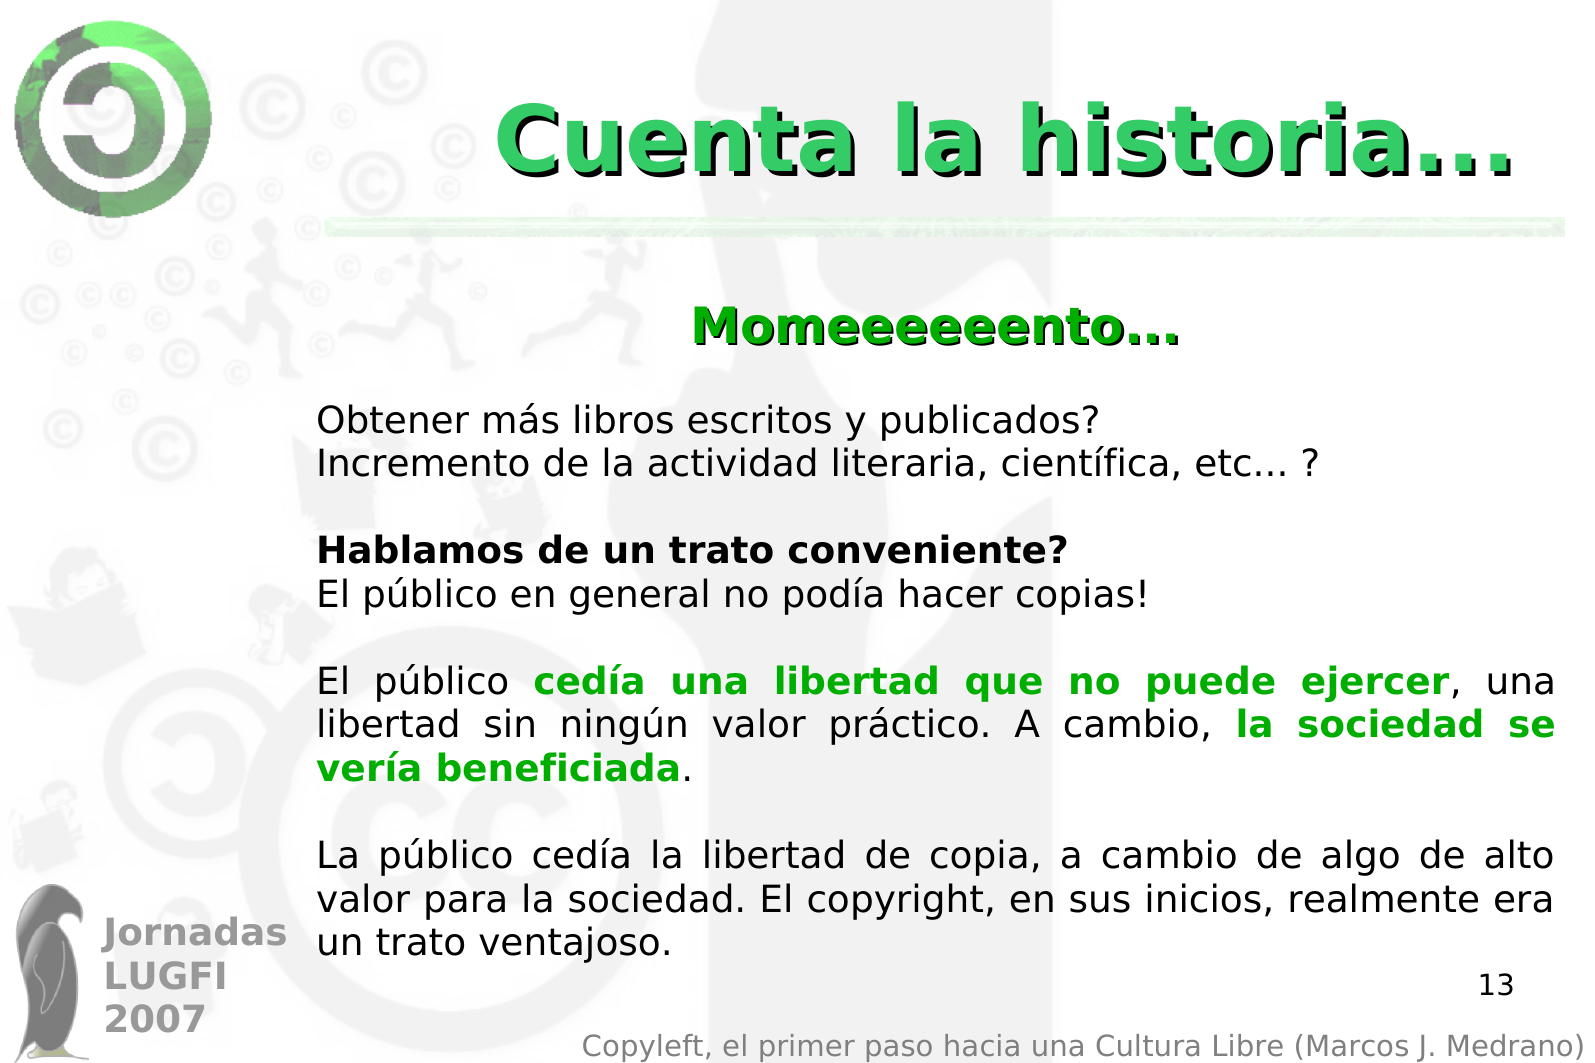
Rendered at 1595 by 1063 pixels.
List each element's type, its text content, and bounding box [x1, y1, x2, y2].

text_box Momeeeeeento... Obtener más libros escritos y publicados? Incremento de la actividad literaria, científica, etc... ? Hablamos de un trato conveniente? El público en general no podía hacer copias! El público cedía una libertad que no puede ejercer, una libertad sin ningún valor práctico. A cambio, la sociedad se vería beneficiada. La público cedía la libertad de copia, a cambio de algo de alto valor para la sociedad. El copyright, en sus inicios, realmente era un trato ventajoso. [301, 289, 1571, 1016]
text_box Cuenta la historia... [478, 79, 1589, 201]
